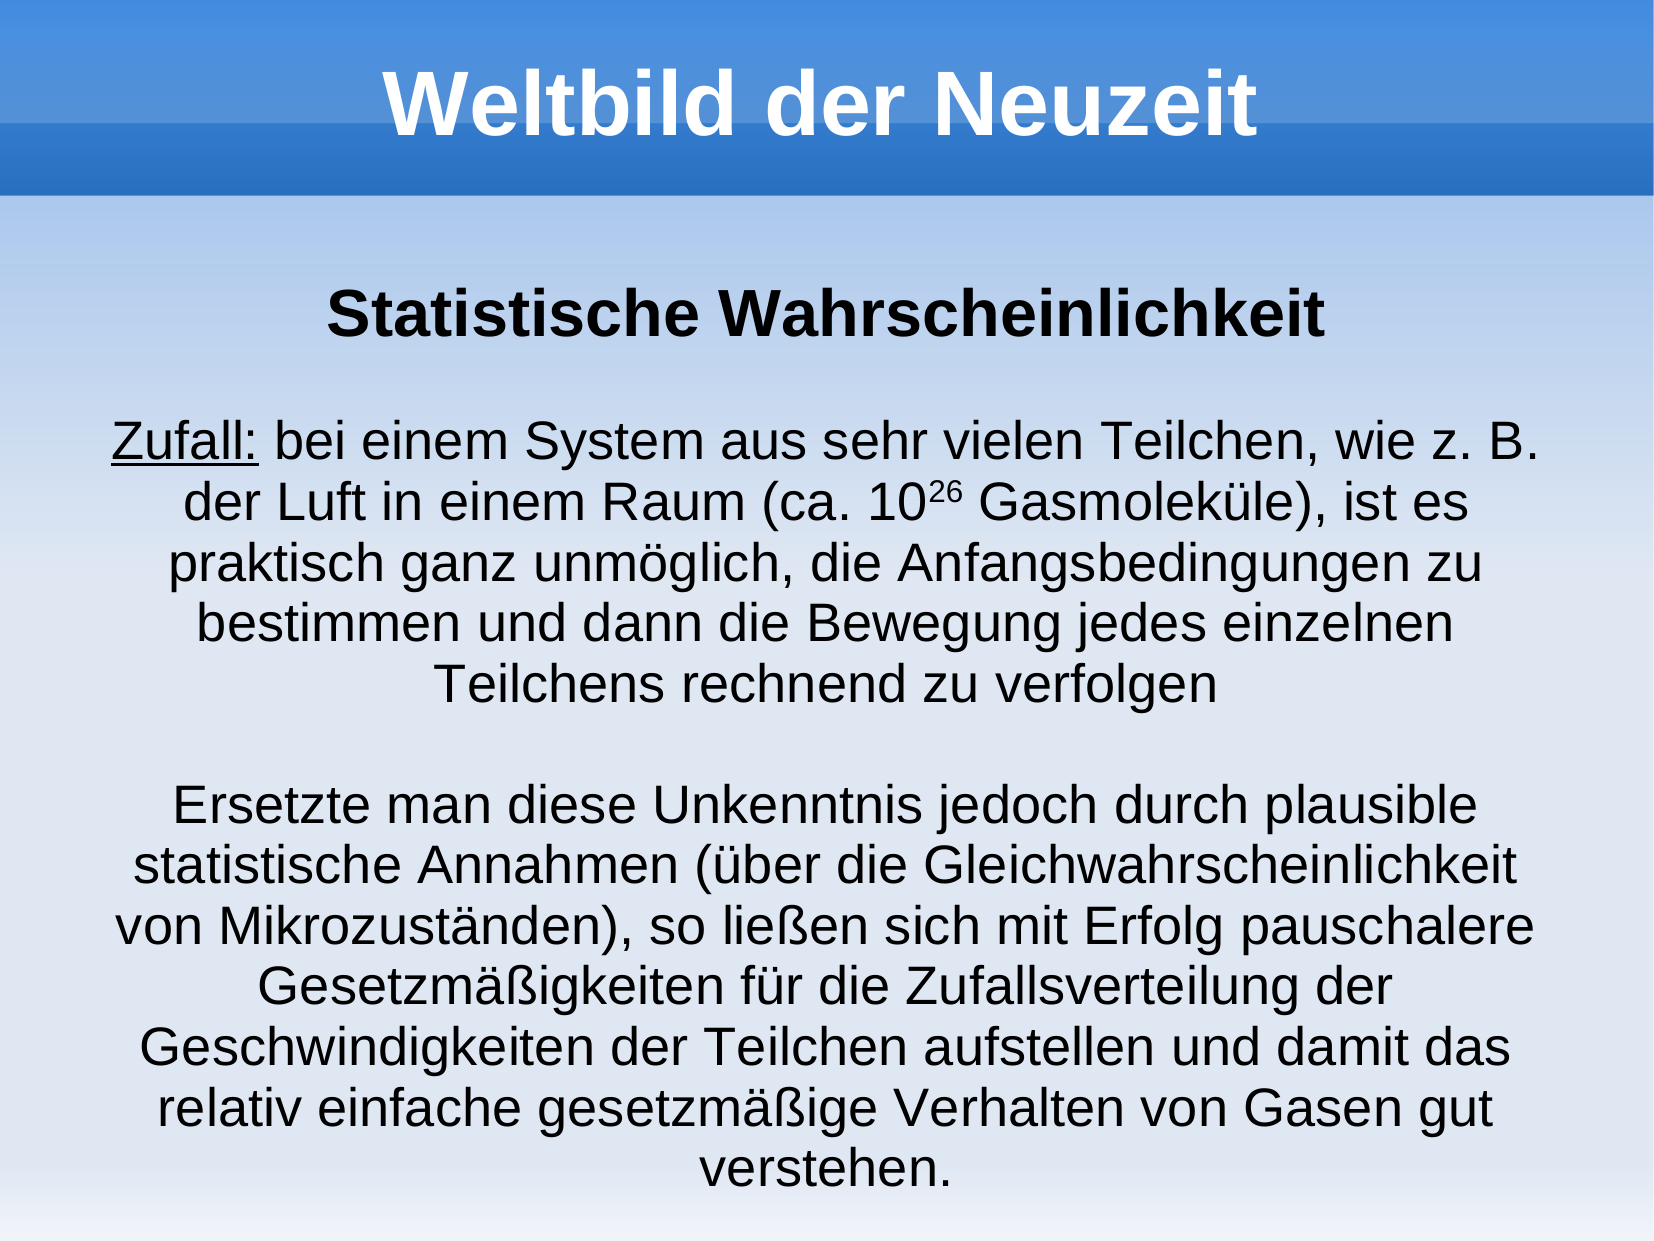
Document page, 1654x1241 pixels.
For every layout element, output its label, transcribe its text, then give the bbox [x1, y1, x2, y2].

subtitle Statistische Wahrscheinlichkeit Zufall: bei einem System aus sehr vielen Teilchen, wie z. B. der Luft in einem Raum (ca. 1026 Gasmoleküle), ist es praktisch ganz unmöglich, die Anfangsbedingungen zu bestimmen und dann die Bewegung jedes einzelnen Teilchens rechnend zu verfolgen Ersetzte man diese Unkenntnis jedoch durch plausible statistische Annahmen (über die Gleichwahrscheinlichkeit von Mikrozuständen), so ließen sich mit Erfolg pauschalere Gesetzmäßigkeiten für die Zufallsverteilung der Geschwindigkeiten der Teilchen aufstellen und damit das relativ einfache gesetzmäßige Verhalten von Gasen gut verstehen. [82, 199, 1571, 1200]
title Weltbild der Neuzeit [76, 0, 1565, 208]
picture [0, 0, 1654, 1241]
